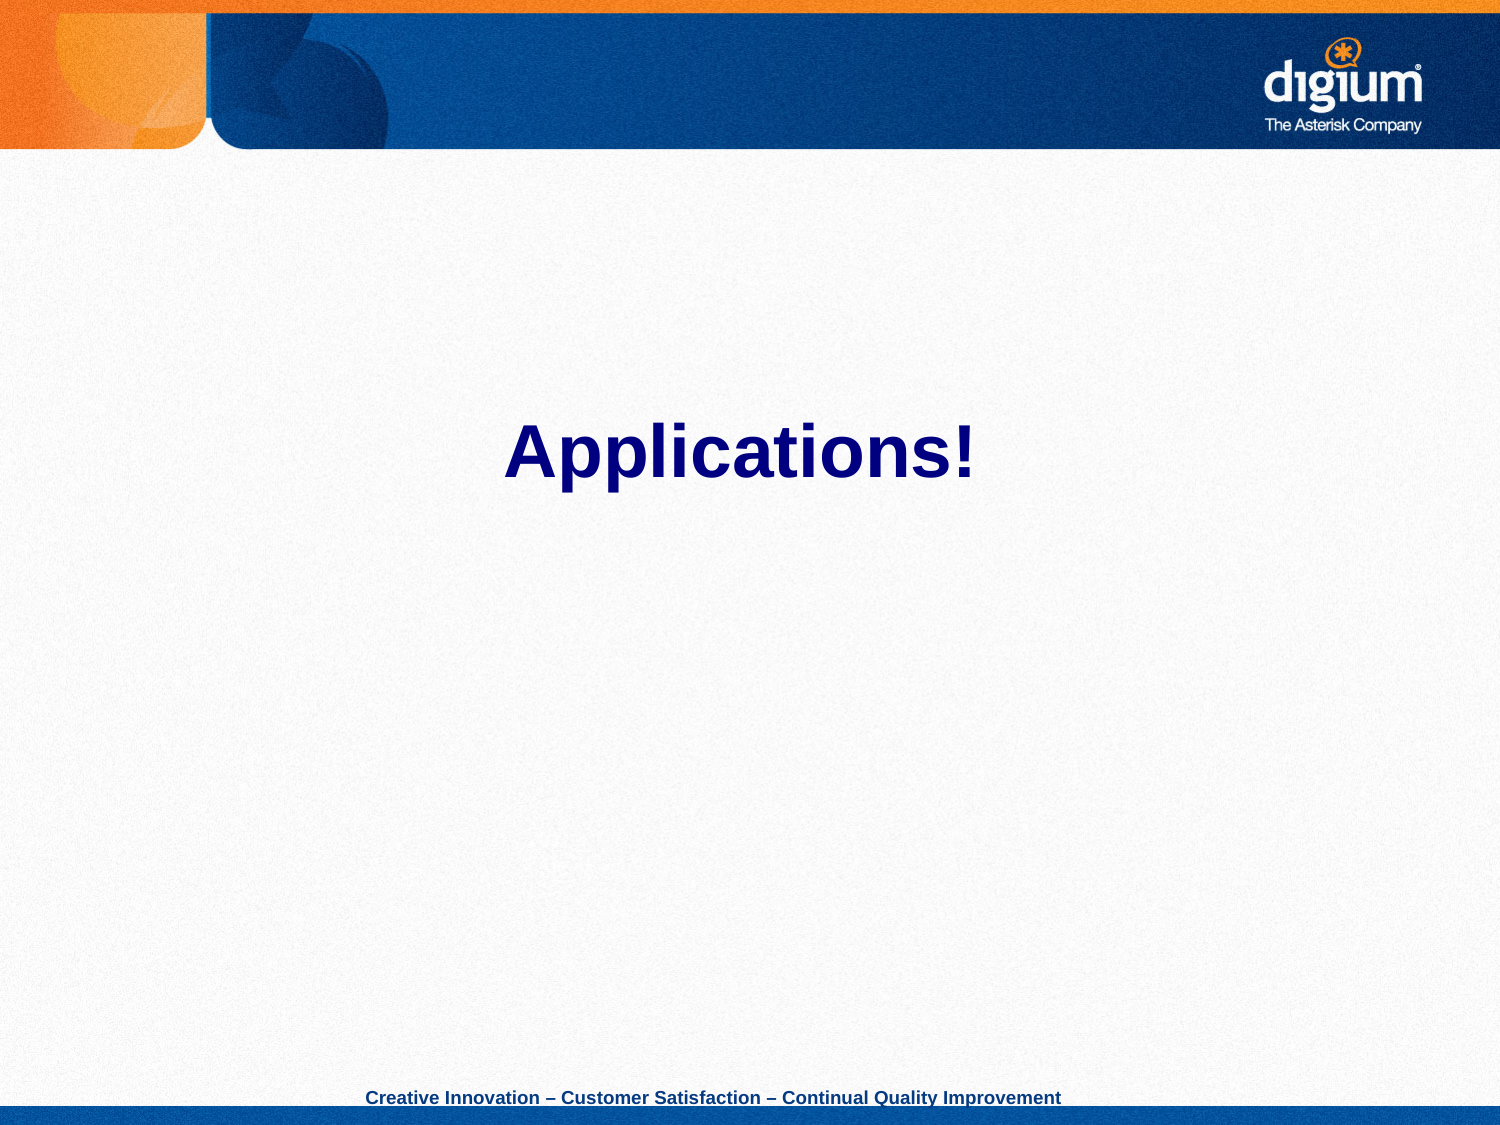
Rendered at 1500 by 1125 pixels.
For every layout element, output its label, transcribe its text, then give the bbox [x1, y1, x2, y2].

subtitle Applications! [238, 27, 1243, 877]
picture [0, 0, 1500, 1125]
